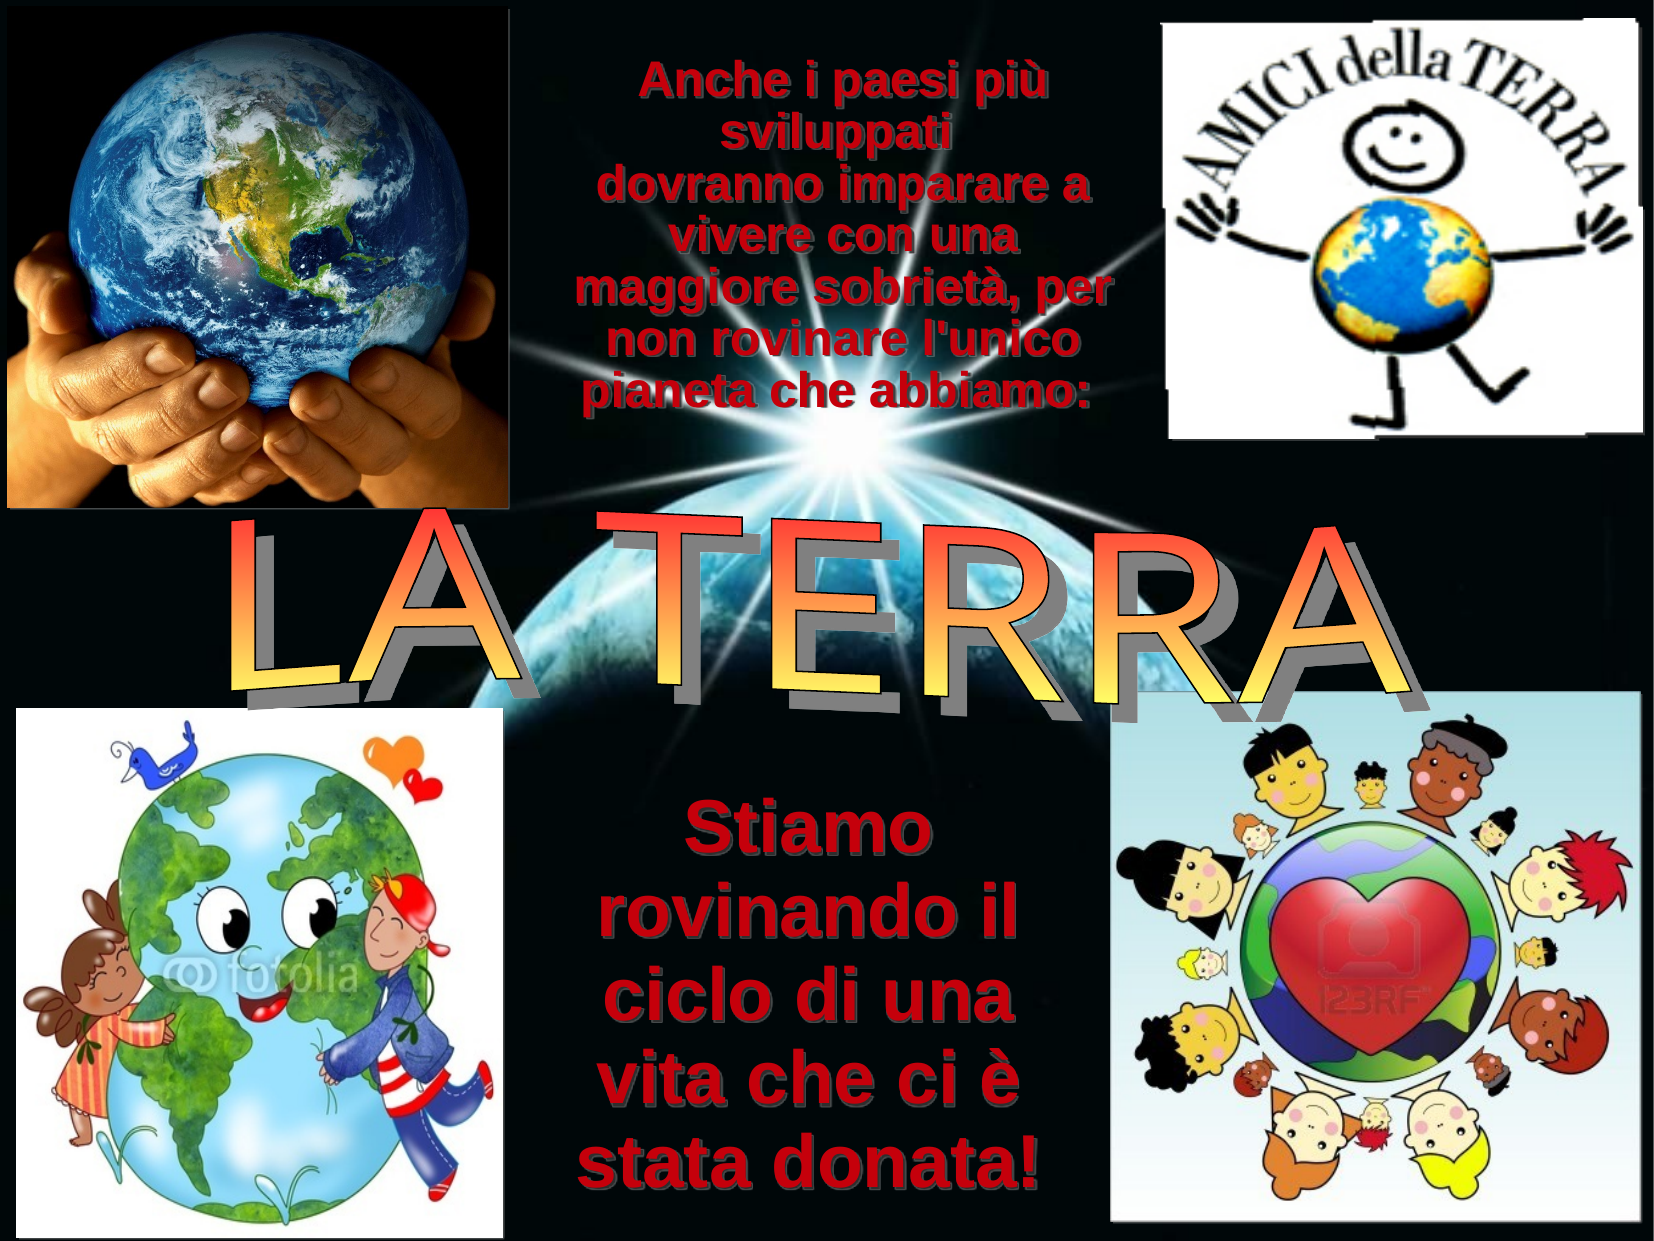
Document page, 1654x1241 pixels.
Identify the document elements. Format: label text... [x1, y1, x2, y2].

text_box Anche i paesi più sviluppati dovranno imparare a vivere con una maggiore sobrietà, per non rovinare l'unico pianeta che abbiamo: [543, 47, 1143, 438]
text_box LA TERRA [1093, 532, 1234, 704]
picture [0, 0, 1654, 1241]
text_box Stiamo rovinando il ciclo di una vita che ci è stata donata! [549, 773, 1069, 1209]
text_box LA TERRA [347, 508, 522, 683]
text_box LA TERRA [1237, 525, 1412, 703]
text_box LA TERRA [923, 525, 1064, 702]
text_box LA TERRA [771, 518, 881, 694]
text_box LA TERRA [230, 518, 341, 692]
text_box LA TERRA [595, 510, 743, 686]
